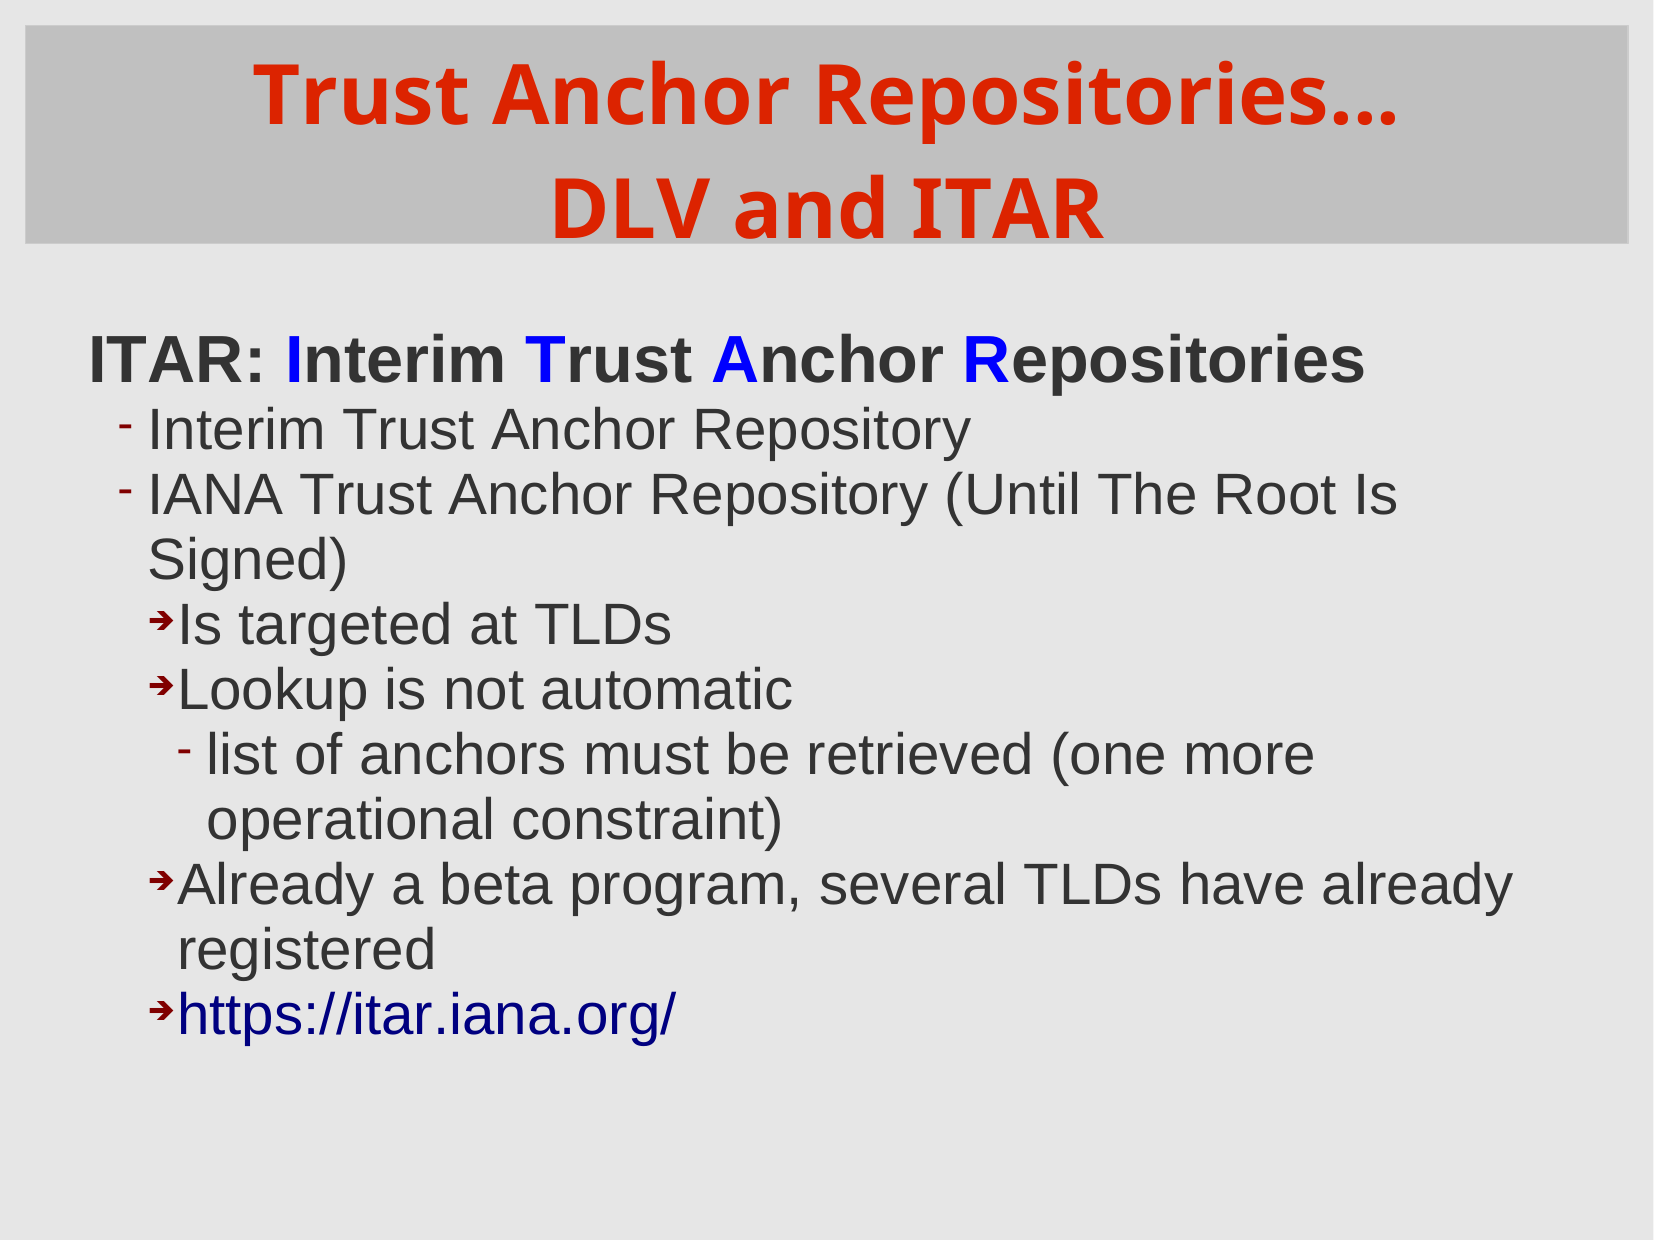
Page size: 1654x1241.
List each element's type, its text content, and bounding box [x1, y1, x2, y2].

title Trust Anchor Repositories... DLV and ITAR [121, 46, 1532, 253]
list ITAR: Interim Trust Anchor Repositories Interim Trust Anchor Repository IANA Trust Anchor Repository (Until The Root Is Signed) Is targeted at TLDs Lookup is not automatic list of anchors must be retrieved (one more operational constraint) Already a beta program, several TLDs have already registered https://itar.iana.org/ [59, 322, 1593, 1128]
